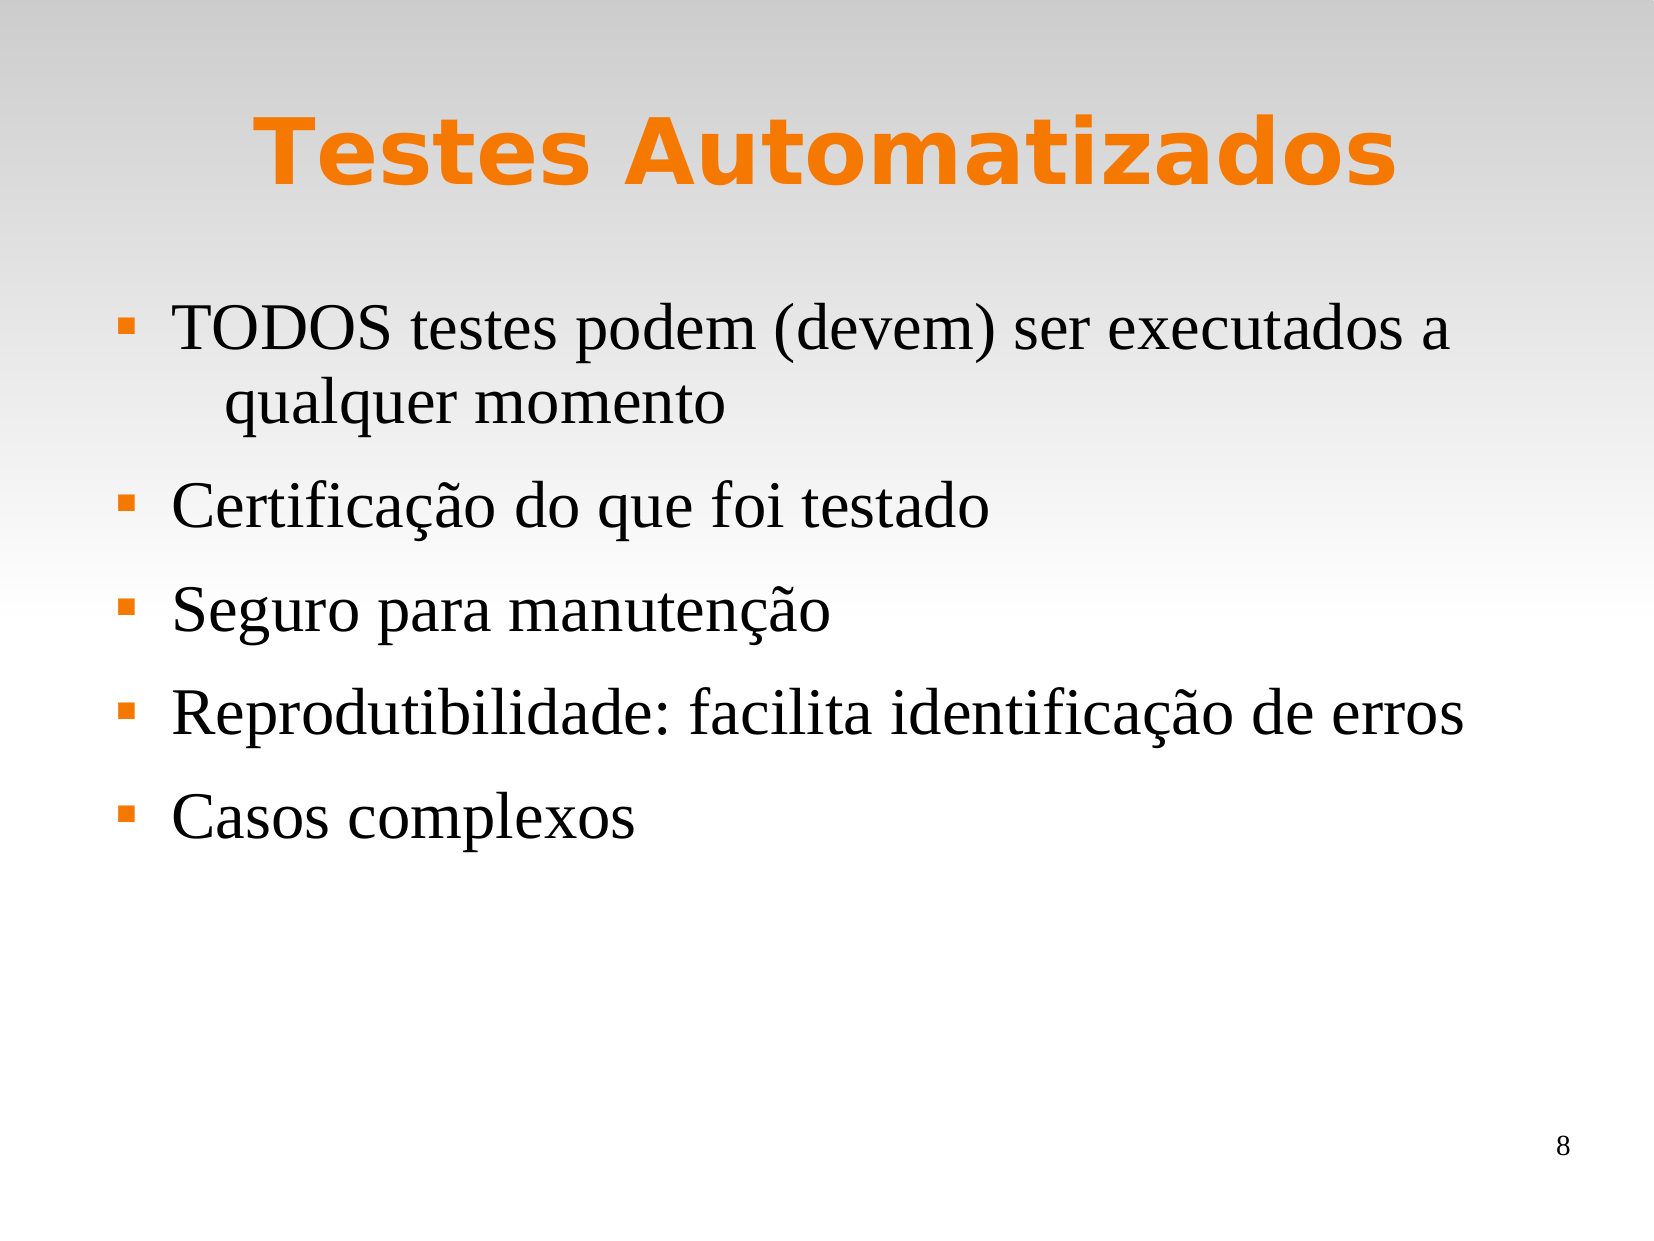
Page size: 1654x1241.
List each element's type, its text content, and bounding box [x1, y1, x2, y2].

list TODOS testes podem (devem) ser executados a qualquer momento Certificação do que foi testado Seguro para manutenção Reprodutibilidade: facilita identificação de erros Casos complexos [82, 290, 1571, 1094]
title Testes Automatizados [82, 49, 1571, 257]
